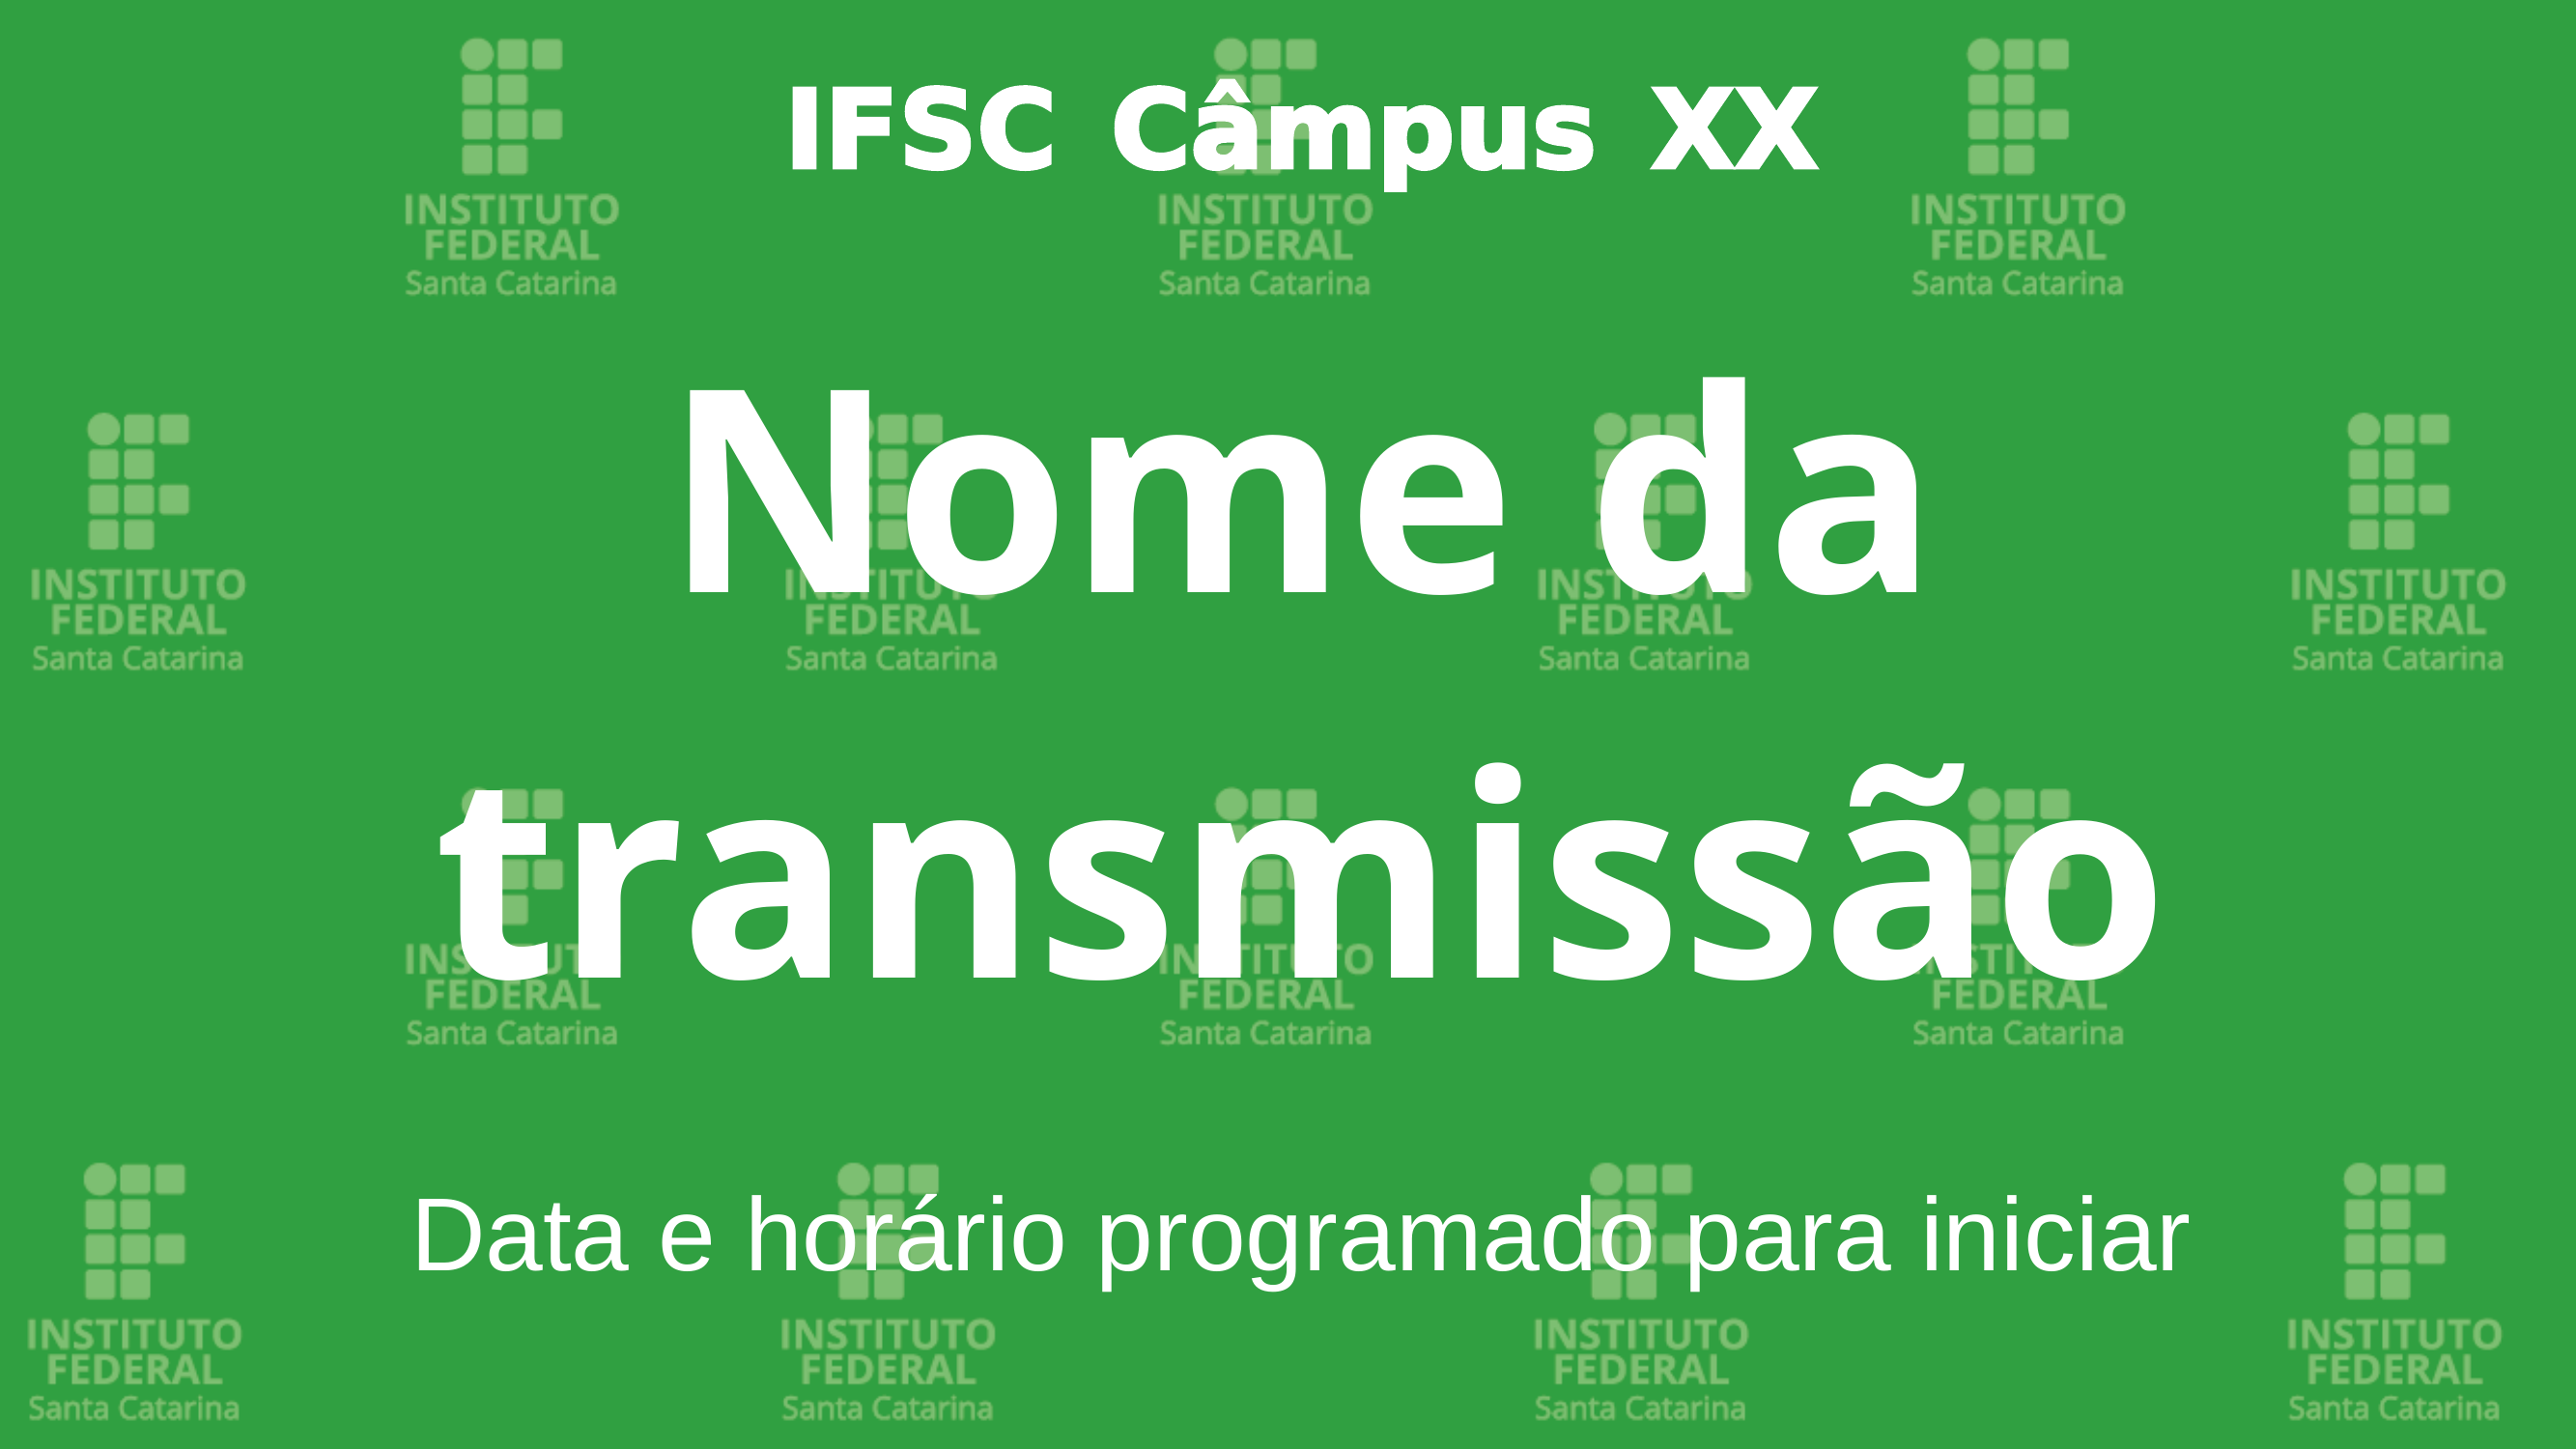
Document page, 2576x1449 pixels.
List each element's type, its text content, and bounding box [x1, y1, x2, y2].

picture [0, 0, 2576, 1449]
subtitle IFSC Câmpus XX Nome da transmissão Data e horário programado para iniciar [142, 144, 2461, 1240]
